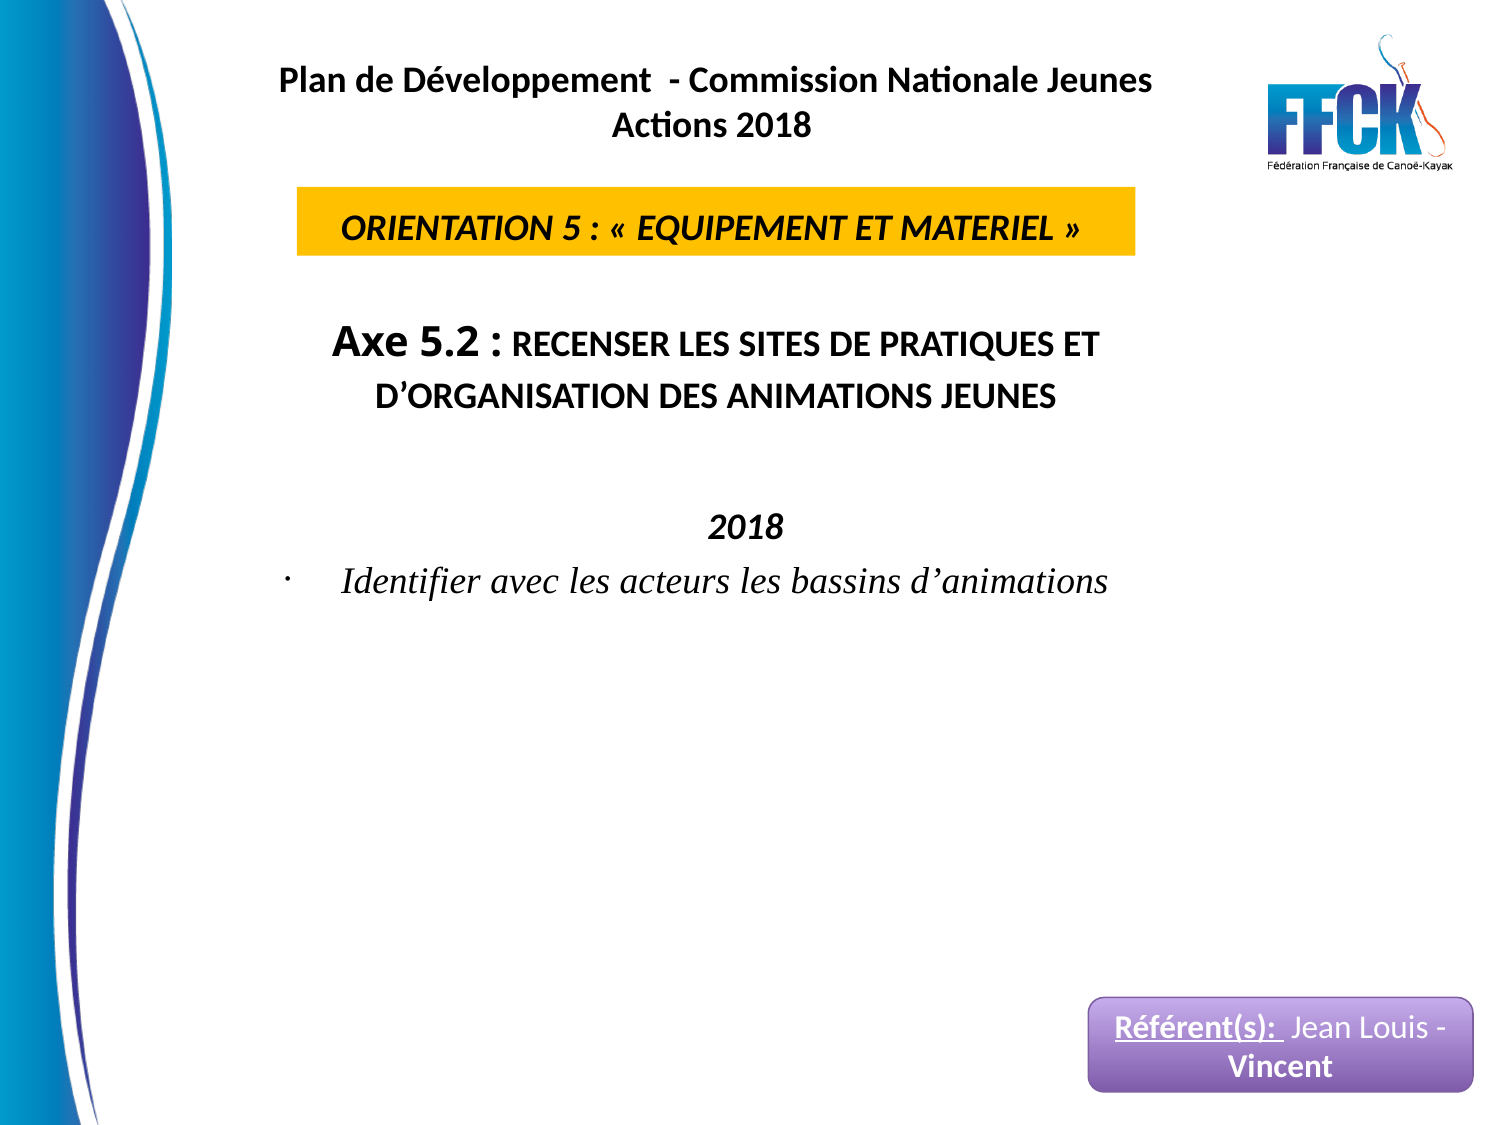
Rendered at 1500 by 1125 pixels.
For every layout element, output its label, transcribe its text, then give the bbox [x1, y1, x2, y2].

text_box 2018 Identifier avec les acteurs les bassins d’animations [269, 485, 1221, 609]
picture [54, 0, 172, 1125]
picture [1256, 27, 1464, 178]
text_box Référent(s): Jean Louis - Vincent [1088, 997, 1474, 1092]
text_box ORIENTATION 5 : « EQUIPEMENT ET MATERIEL » [296, 186, 1136, 256]
text_box Plan de Développement - Commission Nationale Jeunes Actions 2018 [200, 47, 1232, 153]
text_box Axe 5.2 : RECENSER LES SITES DE PRATIQUES ET D’ORGANISATION DES ANIMATIONS JEUNES [215, 299, 1218, 424]
